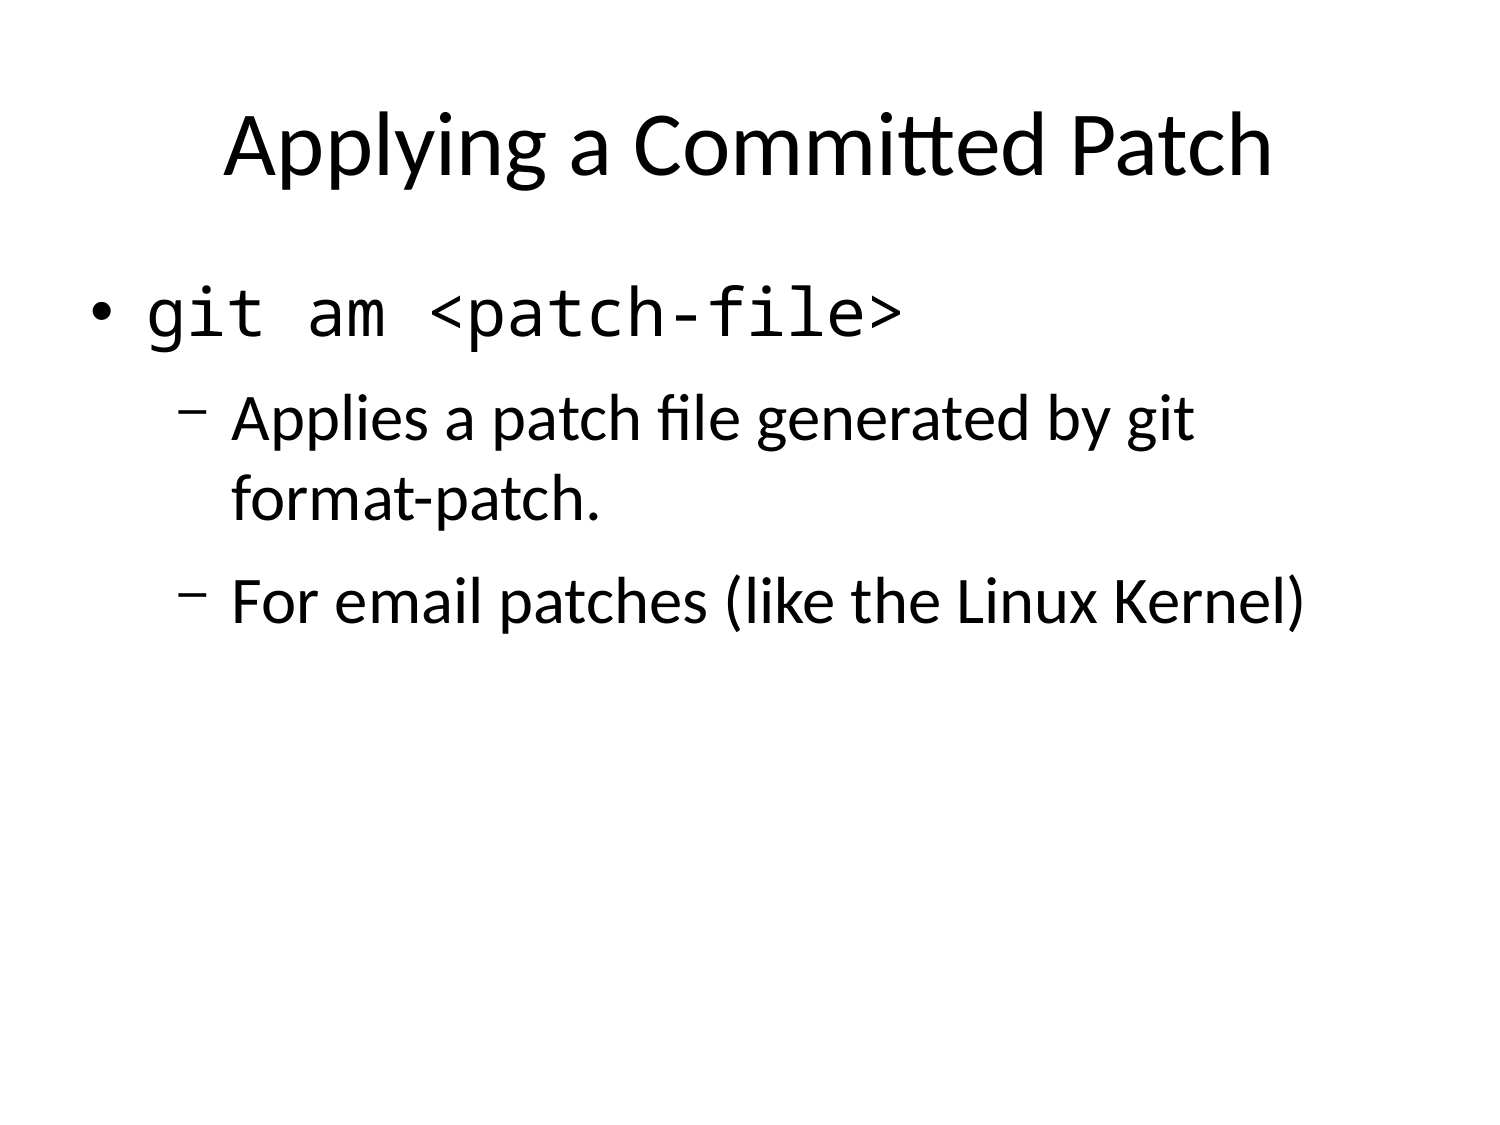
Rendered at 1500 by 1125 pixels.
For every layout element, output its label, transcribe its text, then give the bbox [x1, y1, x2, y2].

title Applying a Committed Patch [75, 45, 1425, 233]
list git am <patch-file> Applies a patch file generated by git format-patch. For email patches (like the Linux Kernel) [75, 262, 1425, 1005]
